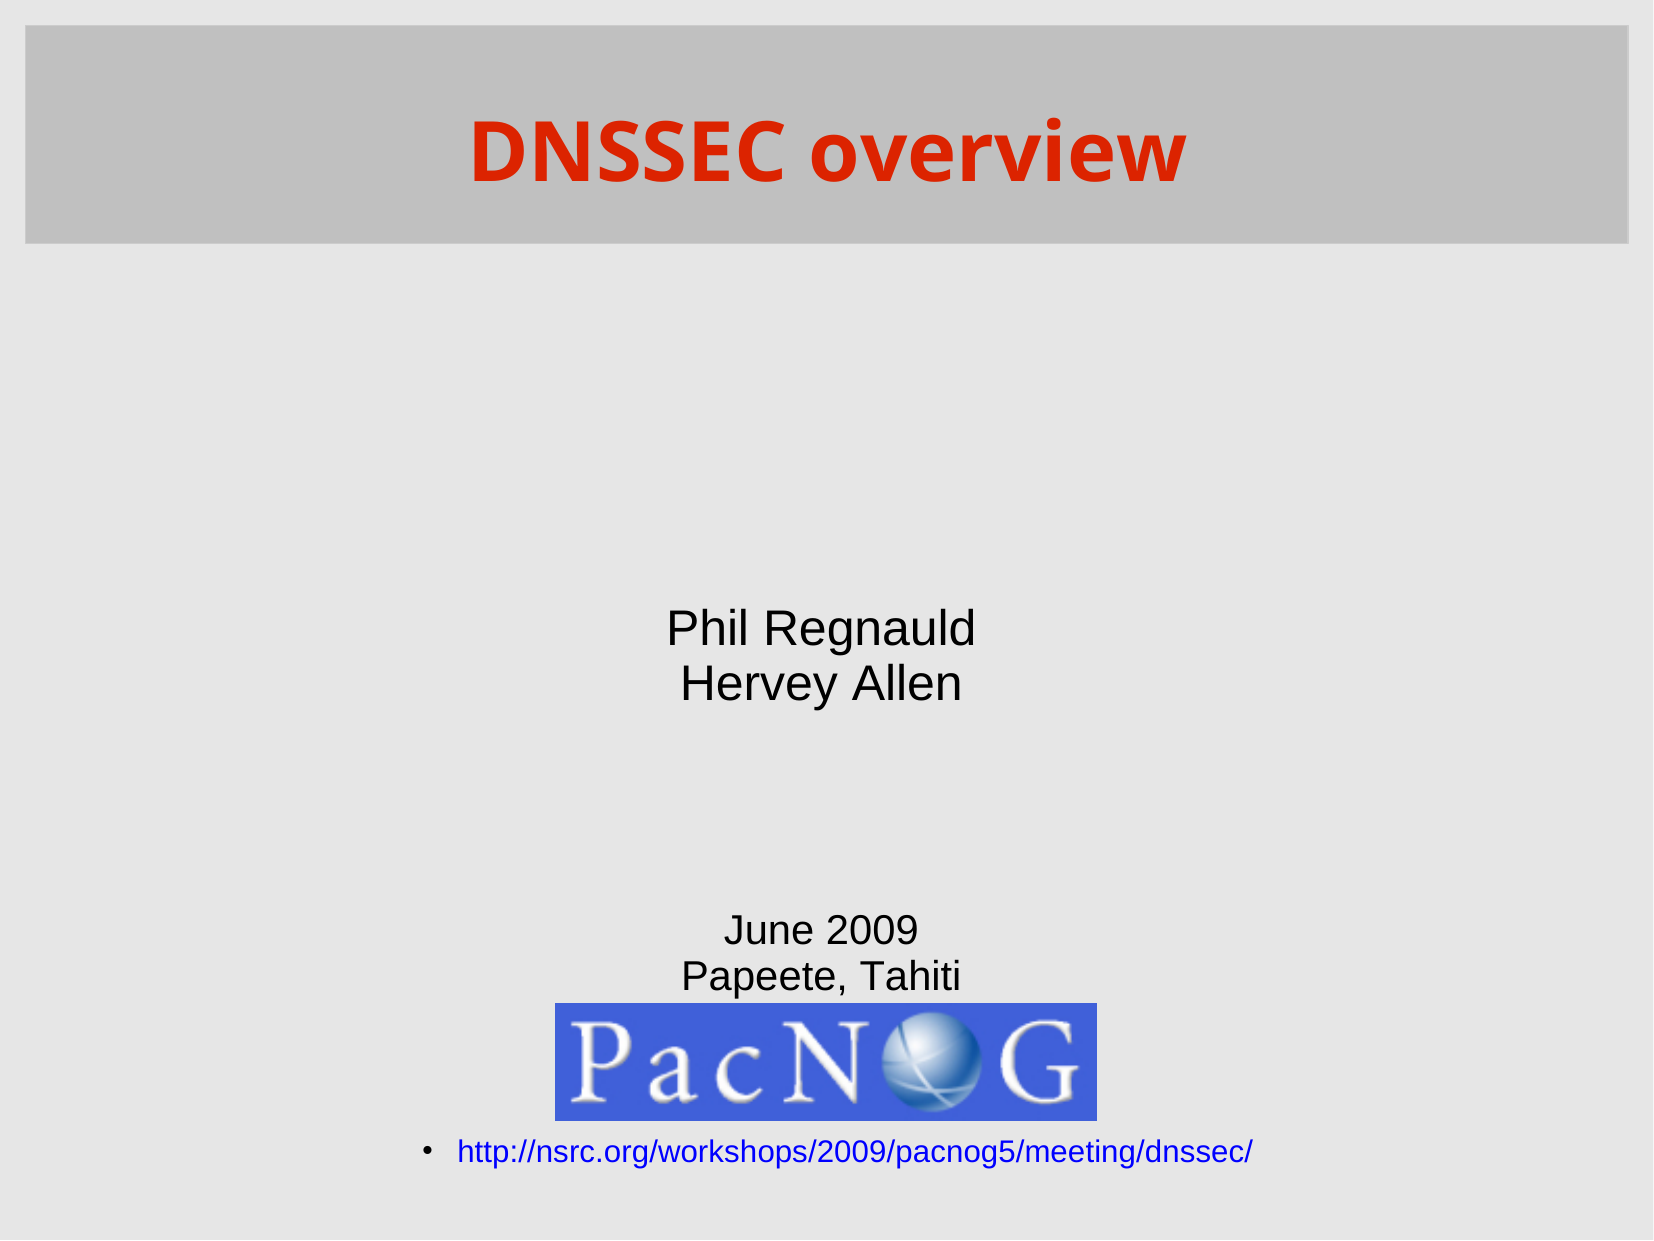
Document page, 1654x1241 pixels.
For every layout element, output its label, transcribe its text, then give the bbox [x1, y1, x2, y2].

picture [555, 1003, 1097, 1121]
subtitle Phil Regnauld Hervey Allen June 2009 Papeete, Tahiti http://nsrc.org/workshops/2009/pacnog5/meeting/dnssec/ [84, 369, 1524, 1197]
title DNSSEC overview [121, 46, 1534, 254]
